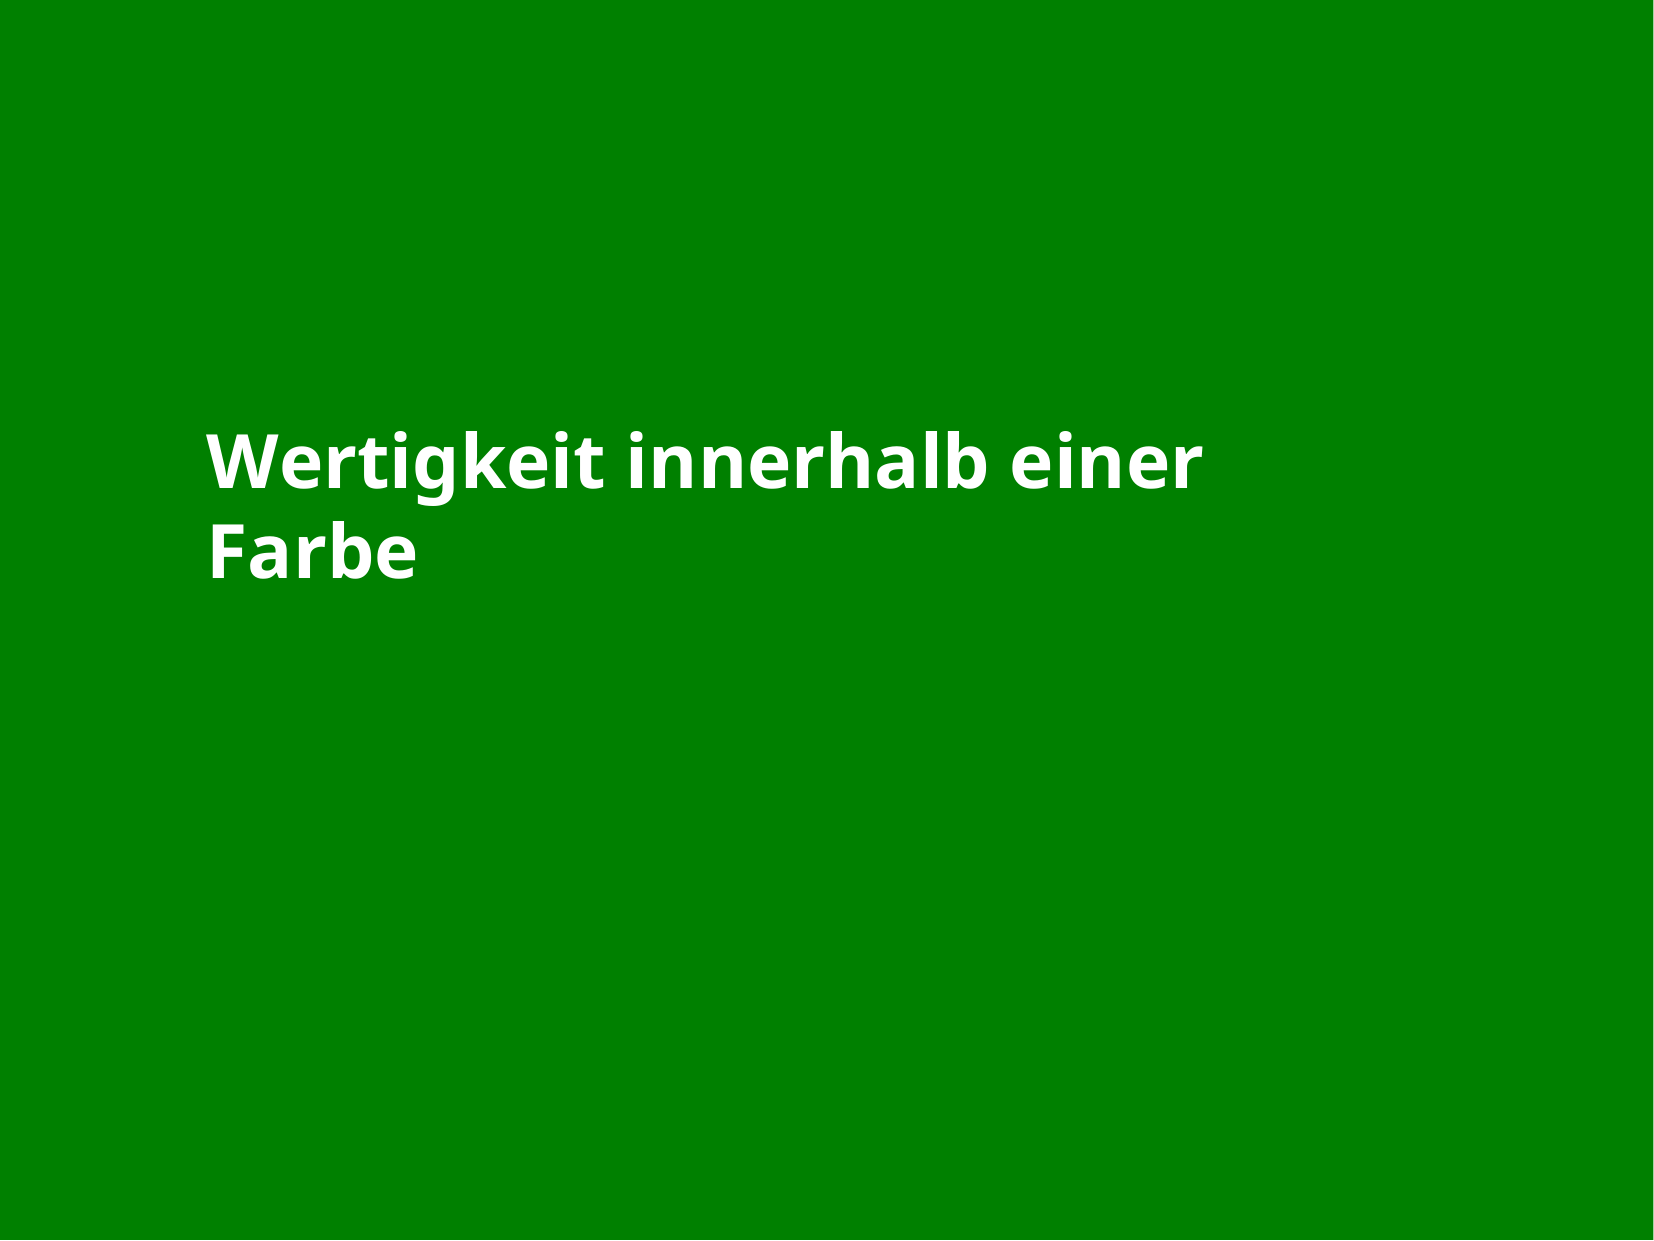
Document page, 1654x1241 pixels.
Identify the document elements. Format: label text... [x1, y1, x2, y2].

text_box Wertigkeit innerhalb einer Farbe [206, 413, 1431, 594]
